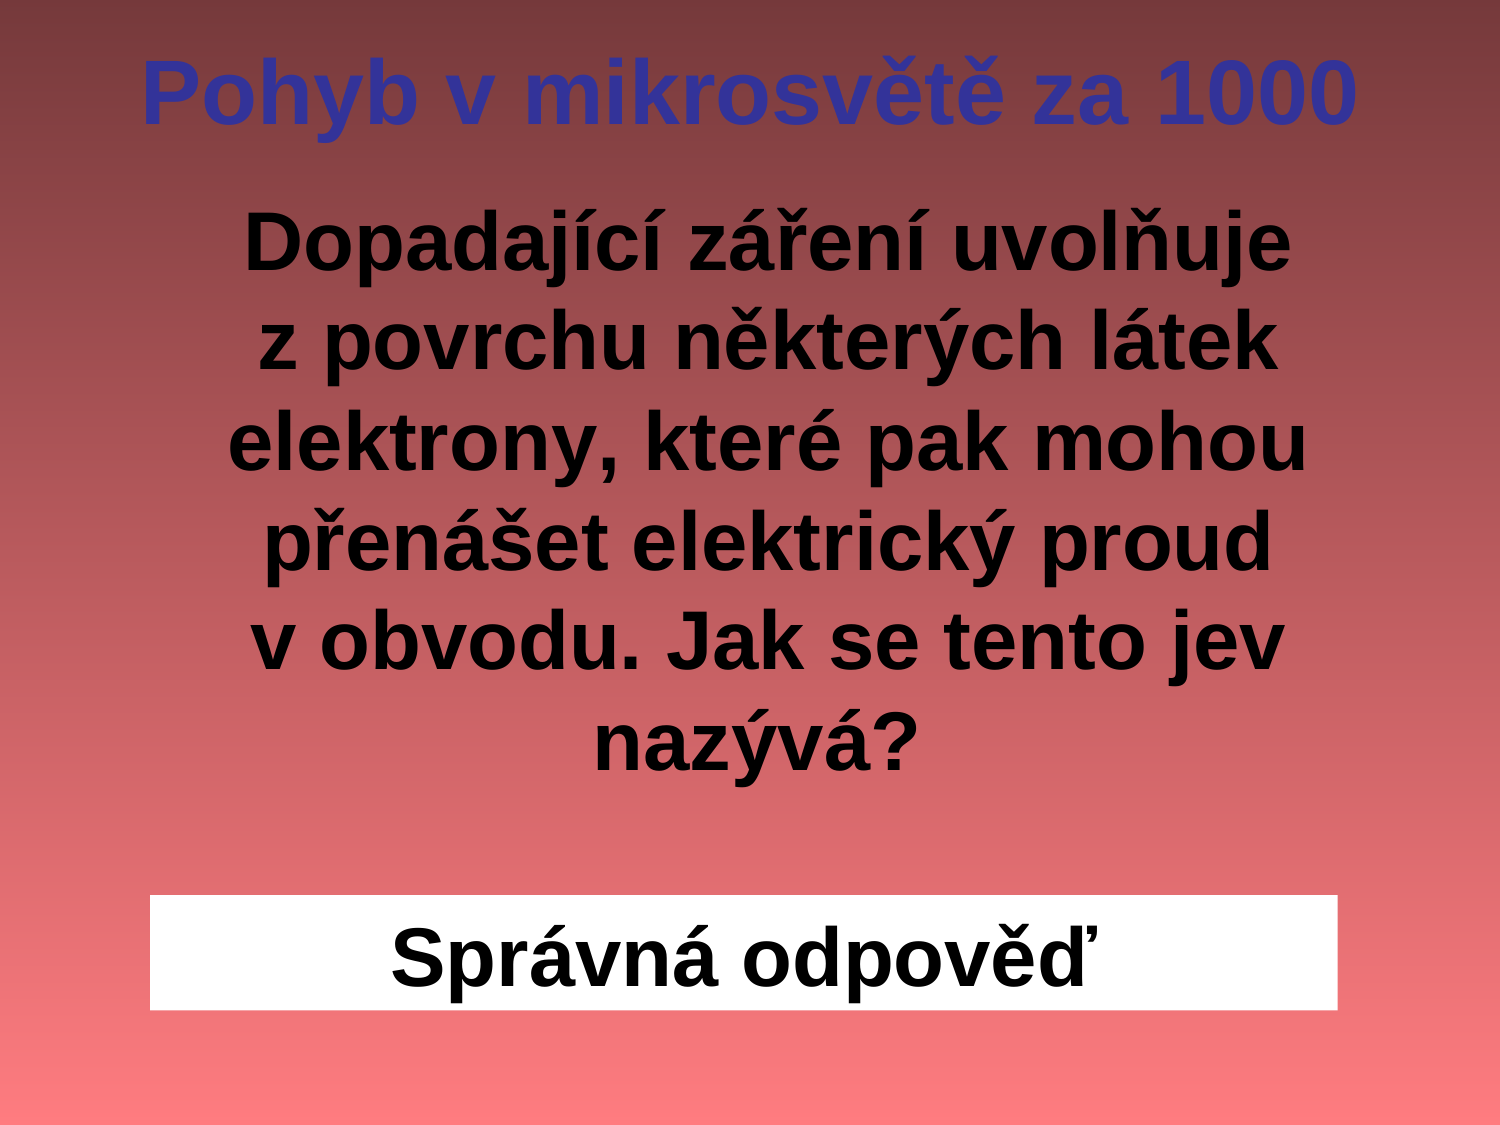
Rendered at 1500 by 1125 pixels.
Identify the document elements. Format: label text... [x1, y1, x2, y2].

text_box Dopadající záření uvolňuje z povrchu některých látek elektrony, které pak mohou přenášet elektrický proud v obvodu. Jak se tento jev nazývá? [112, 179, 1426, 795]
text_box Pohyb v mikrosvětě za 1000 [0, 24, 1500, 151]
text_box Správná odpověď [150, 895, 1338, 1011]
